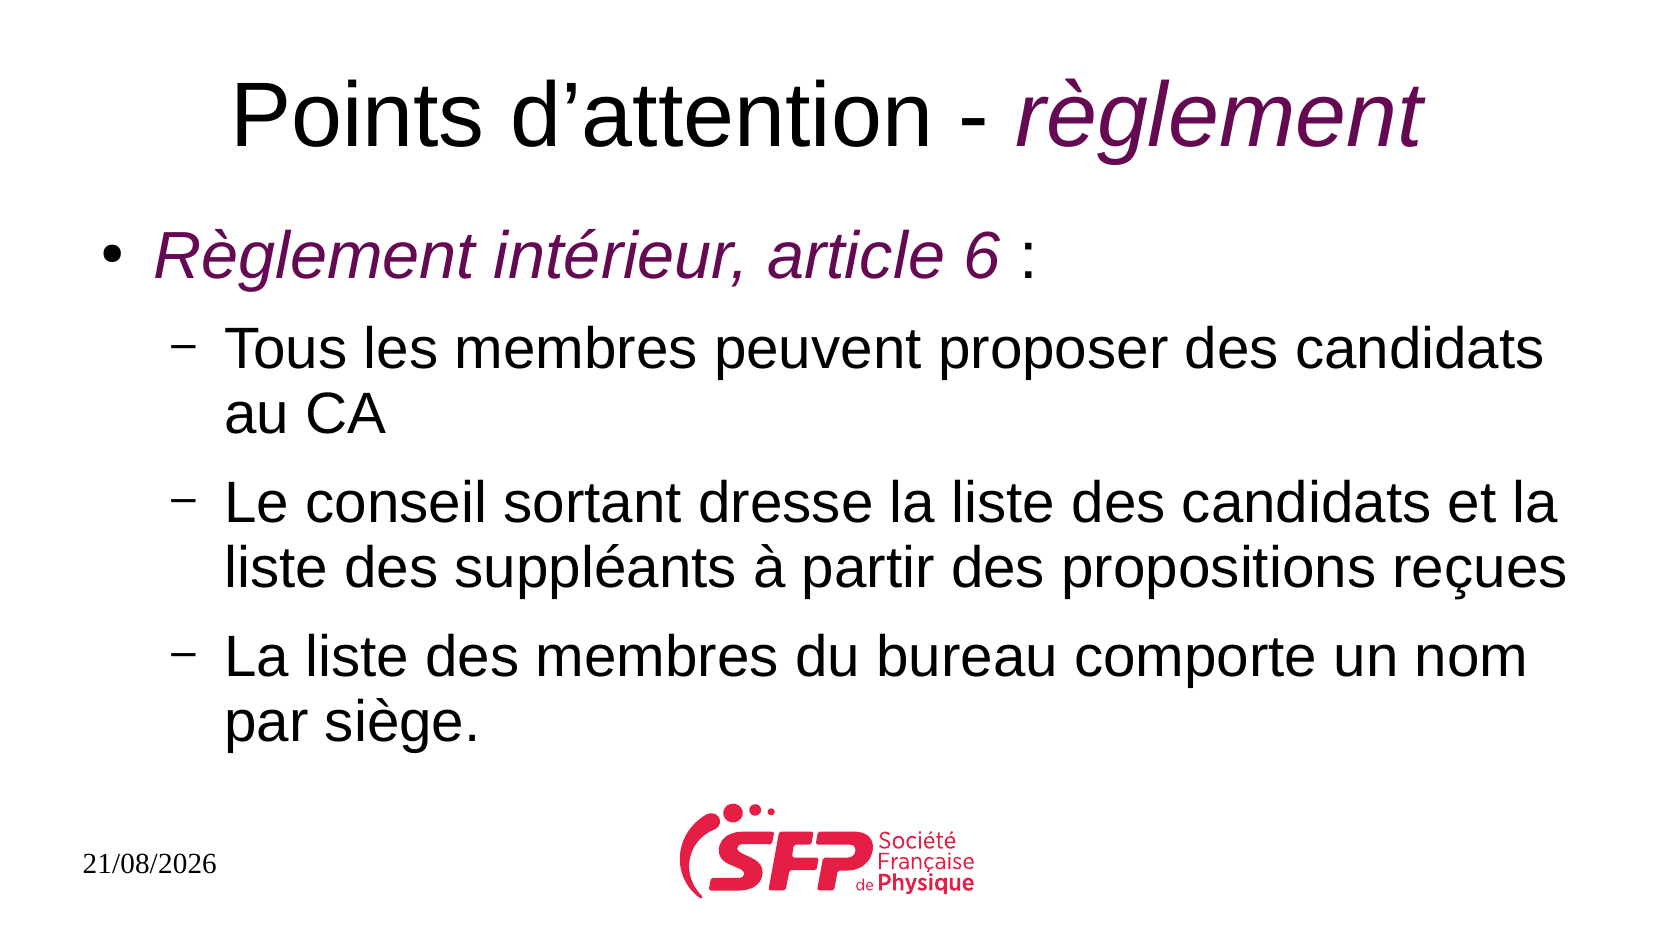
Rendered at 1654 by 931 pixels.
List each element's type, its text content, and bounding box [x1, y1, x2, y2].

list Règlement intérieur, article 6 : Tous les membres peuvent proposer des candidats au CA Le conseil sortant dresse la liste des candidats et la liste des suppléants à partir des propositions reçues La liste des membres du bureau comporte un nom par siège. [82, 217, 1571, 758]
title Points d’attention - règlement [82, 37, 1571, 193]
